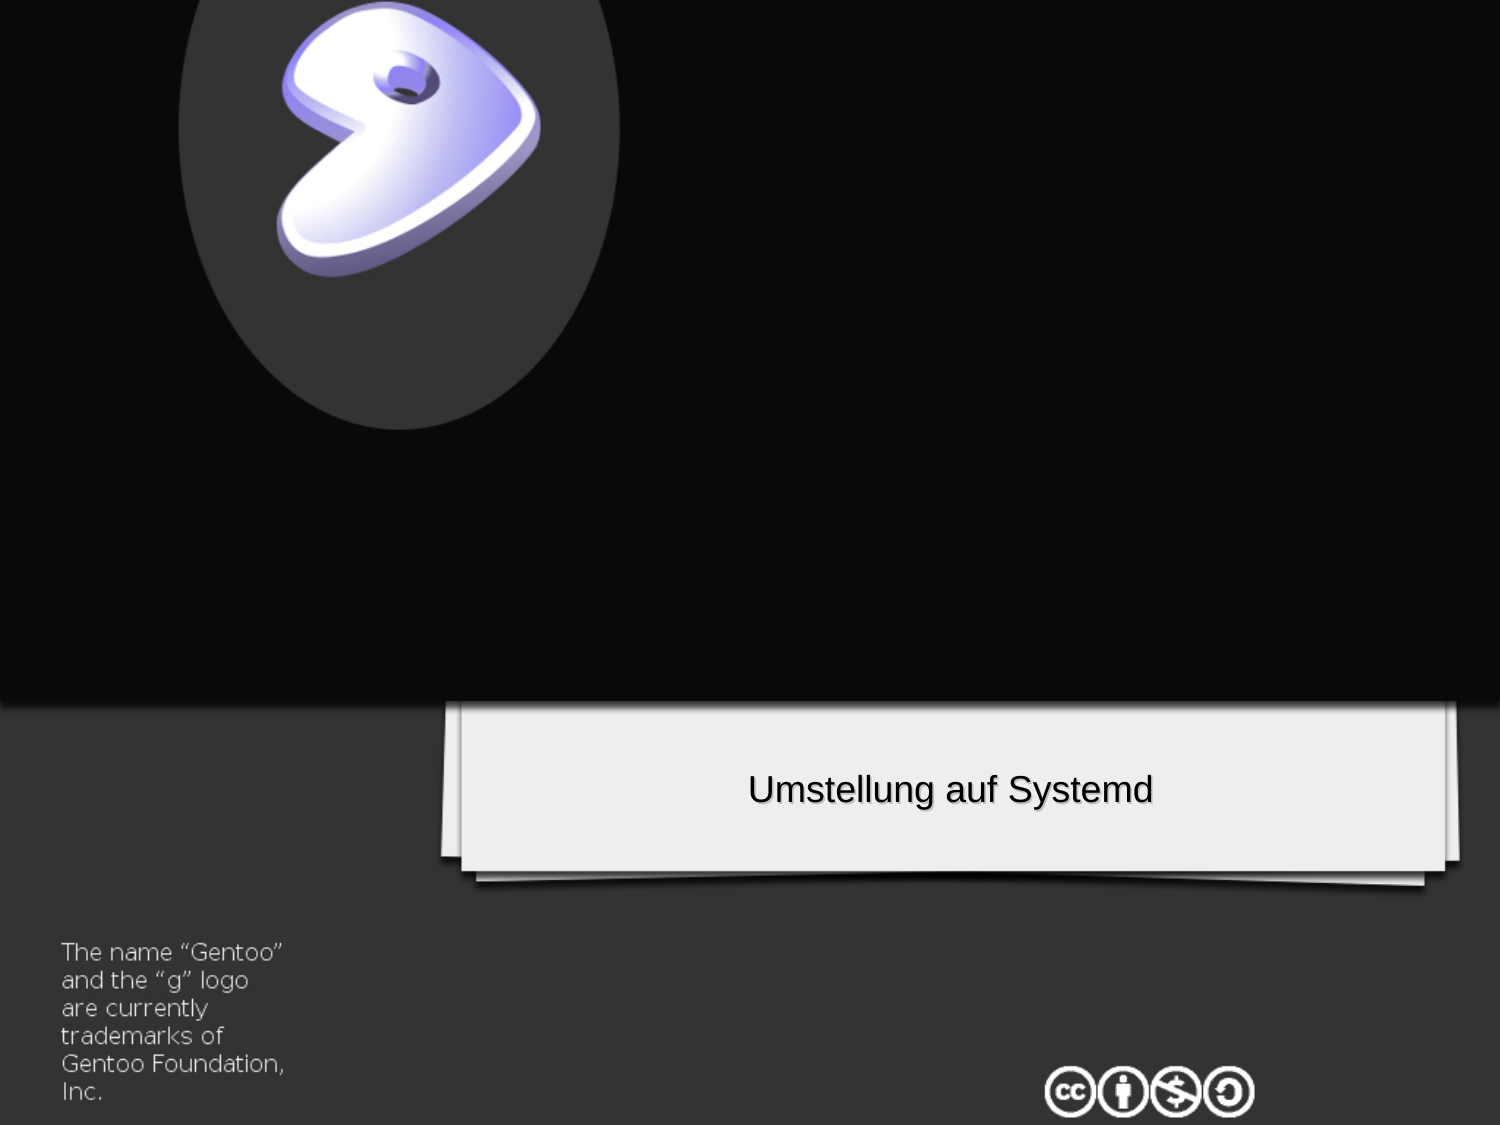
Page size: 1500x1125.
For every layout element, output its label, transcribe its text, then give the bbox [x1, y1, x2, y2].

picture [0, 0, 1500, 1125]
title Umstellung auf Systemd [466, 710, 1436, 869]
